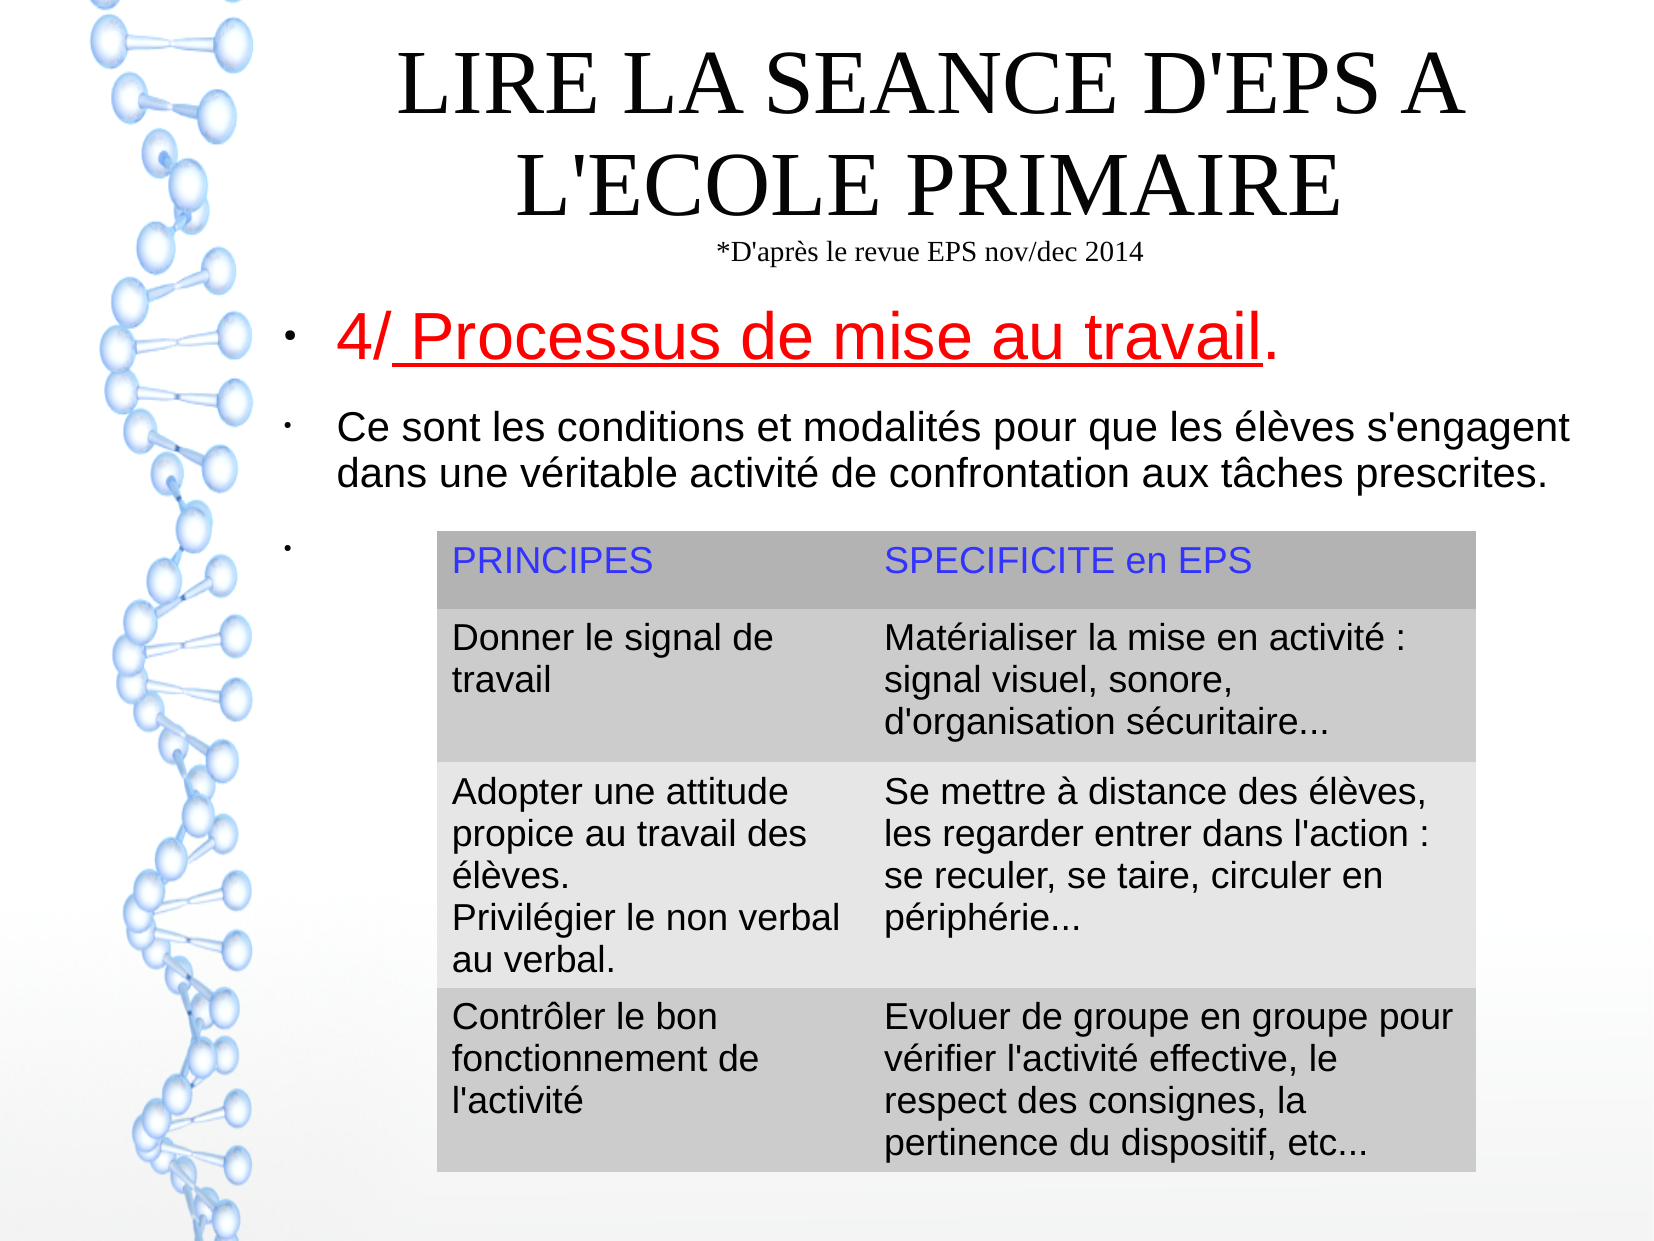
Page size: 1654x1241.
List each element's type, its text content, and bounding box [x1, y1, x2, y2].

table_cell Matérialiser la mise en activité : signal visuel, sonore, d'organisation sécuritaire... [869, 609, 1476, 762]
table_cell Donner le signal de travail [437, 609, 869, 762]
table_header SPECIFICITE en EPS [869, 531, 1476, 609]
title LIRE LA SEANCE D'EPS A L'ECOLE PRIMAIRE *D'après le revue EPS nov/dec 2014 [265, 31, 1595, 268]
table_header PRINCIPES [437, 531, 869, 609]
table_cell Se mettre à distance des élèves, les regarder entrer dans l'action : se reculer, se taire, circuler en périphérie... [869, 762, 1476, 988]
list 4/ Processus de mise au travail. Ce sont les conditions et modalités pour que les élèves s'engagent dans une véritable activité de confrontation aux tâches prescrites. [265, 299, 1595, 1019]
table_cell Contrôler le bon fonctionnement de l'activité [437, 988, 869, 1172]
table_cell Adopter une attitude propice au travail des élèves. Privilégier le non verbal au verbal. [437, 762, 869, 988]
table_cell Evoluer de groupe en groupe pour vérifier l'activité effective, le respect des consignes, la pertinence du dispositif, etc... [869, 988, 1476, 1172]
picture [0, 0, 1654, 1241]
